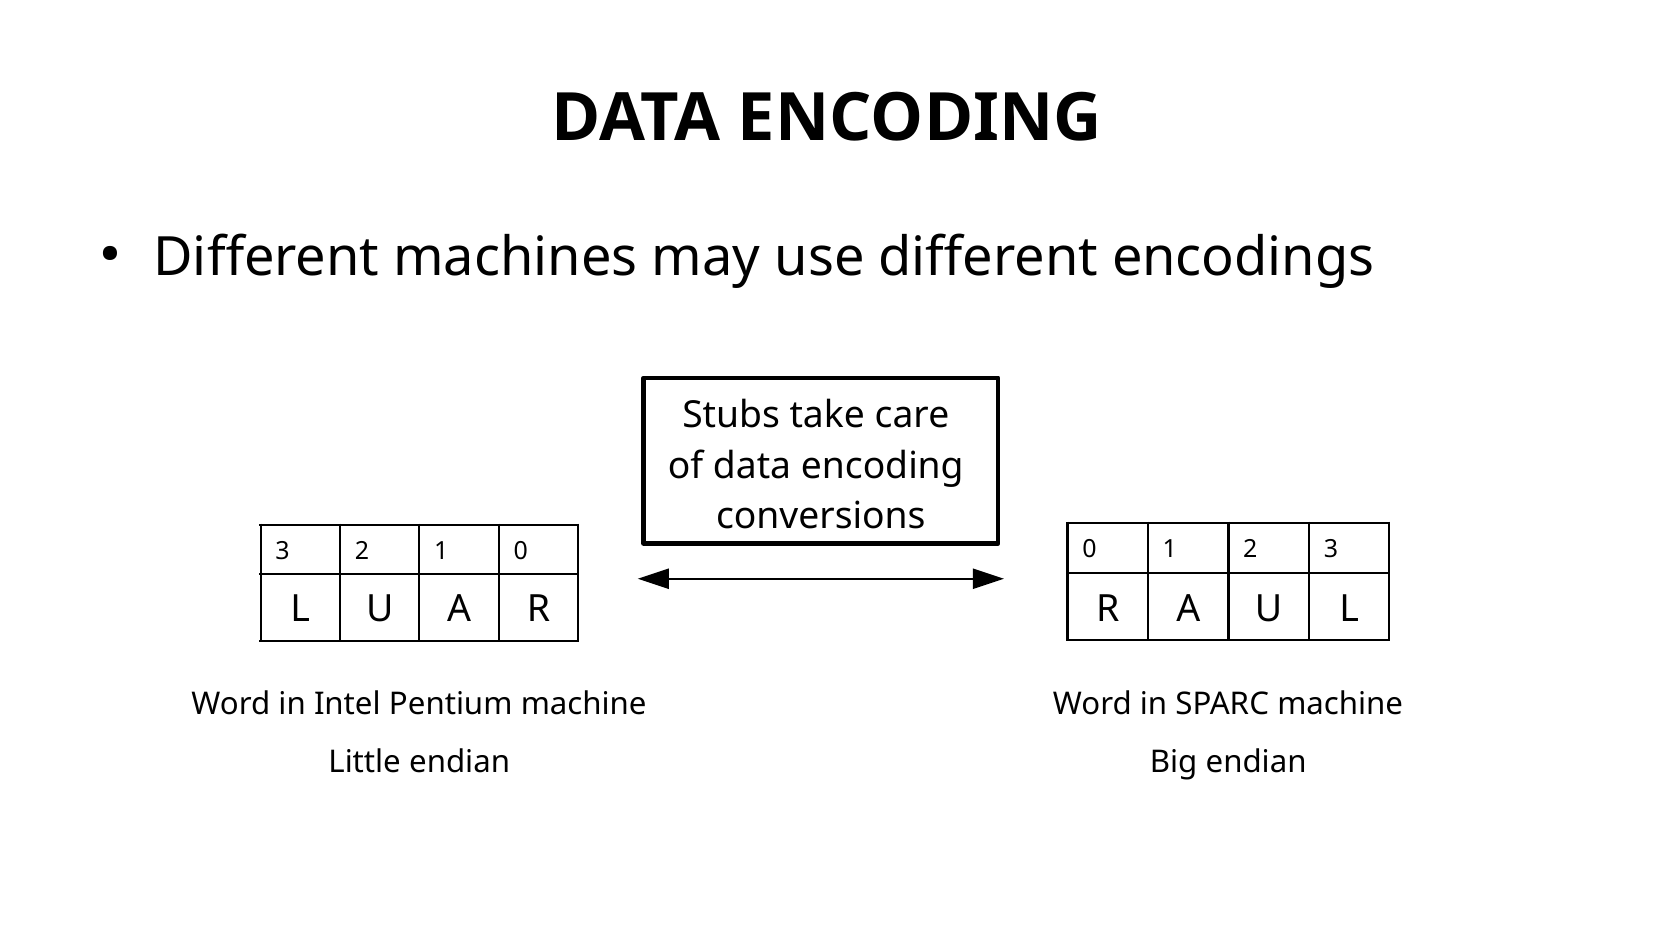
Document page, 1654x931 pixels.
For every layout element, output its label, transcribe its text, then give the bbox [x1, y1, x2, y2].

table_header 3 [262, 526, 339, 573]
title DATA ENCODING [82, 36, 1571, 193]
table_cell U [341, 575, 418, 640]
table_cell L [262, 575, 339, 640]
table_header 0 [500, 526, 577, 573]
table_cell U [1230, 574, 1308, 639]
text_box Word in Intel Pentium machine Little endian [147, 673, 691, 778]
table_header 3 [1310, 524, 1388, 572]
text_box Word in SPARC machine Big endian [956, 673, 1501, 778]
table_cell A [420, 575, 498, 640]
table_cell R [1069, 574, 1147, 639]
table_header 0 [1069, 524, 1147, 572]
table_header 1 [420, 526, 498, 573]
table_header 2 [341, 526, 418, 573]
list Different machines may use different encodings [82, 217, 1571, 757]
text_box Stubs take care of data encoding conversions [643, 377, 999, 544]
table_cell R [500, 575, 577, 640]
table_header 1 [1149, 524, 1227, 572]
table_cell A [1149, 574, 1227, 639]
table_cell L [1310, 574, 1388, 639]
table_header 2 [1230, 524, 1308, 572]
